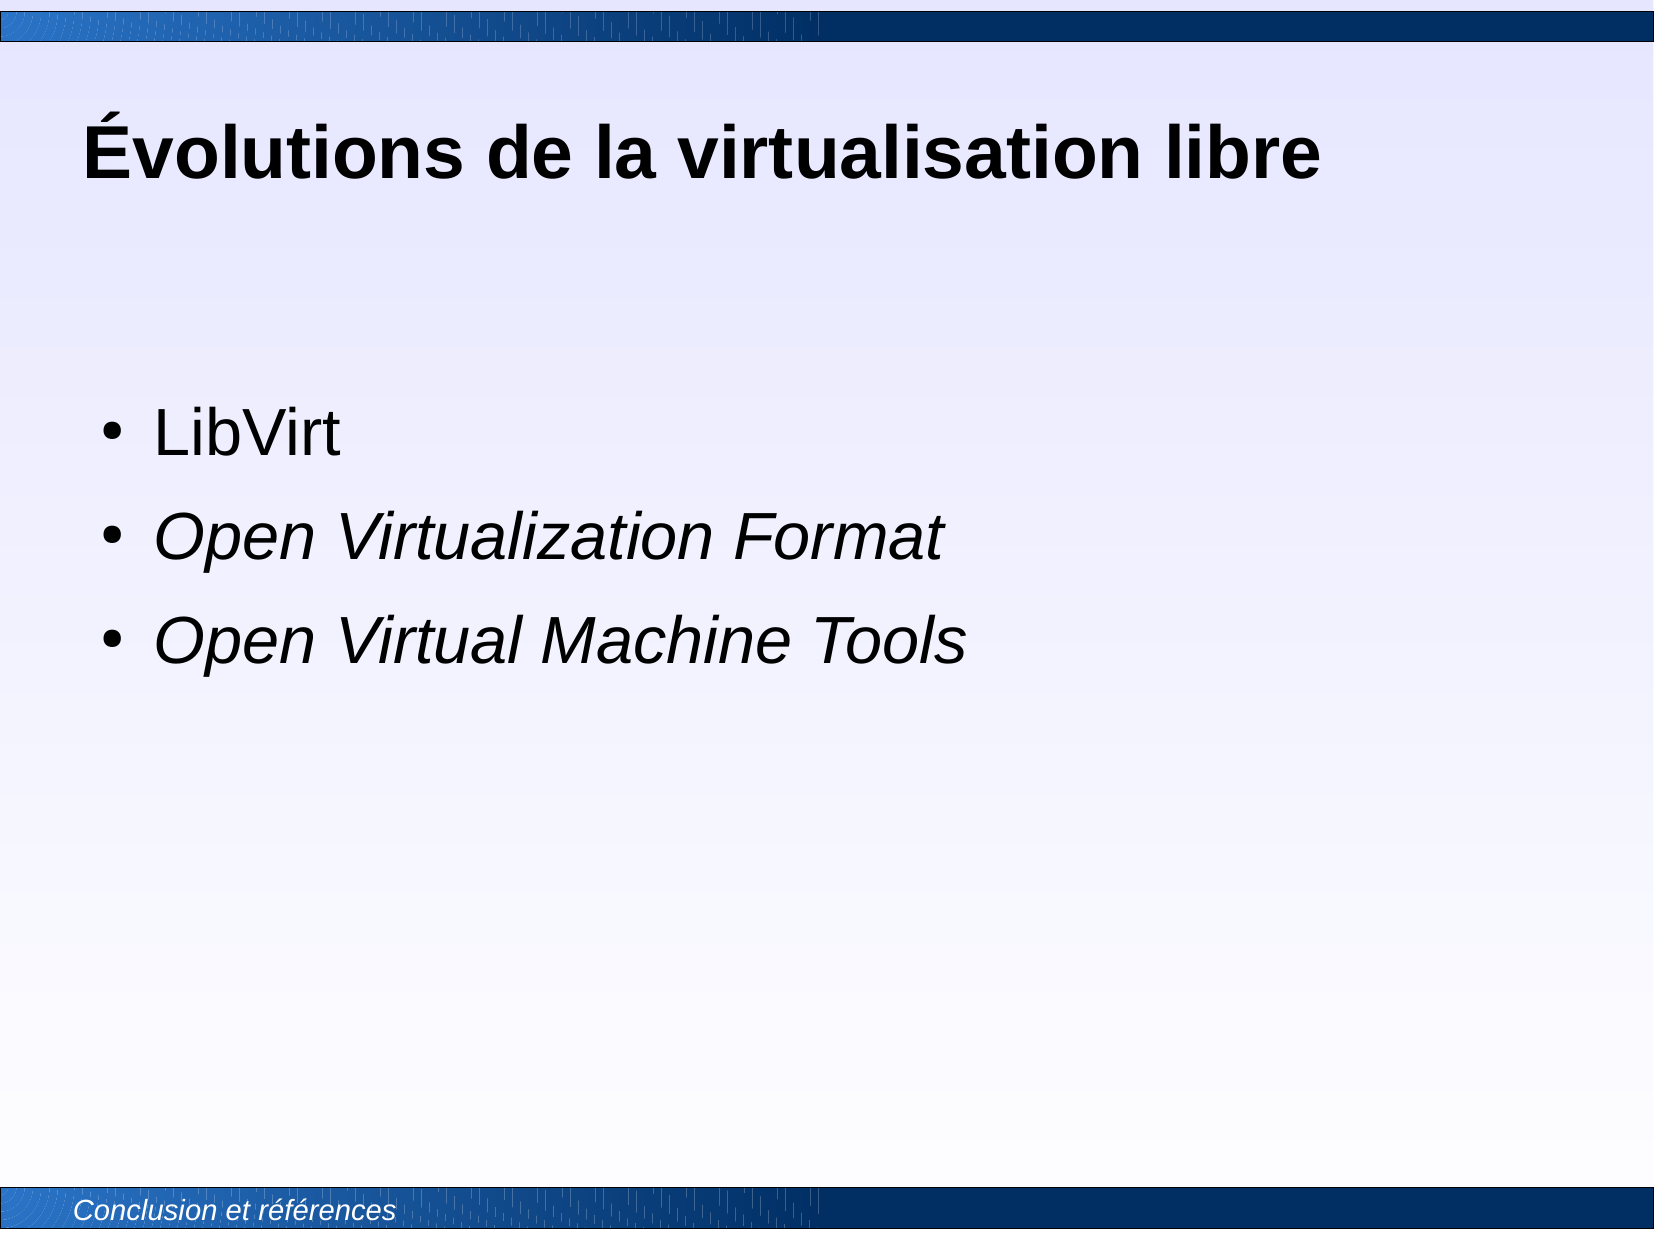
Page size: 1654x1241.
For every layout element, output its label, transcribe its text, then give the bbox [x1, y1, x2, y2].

list LibVirt Open Virtualization Format Open Virtual Machine Tools [82, 290, 1571, 1094]
text_box Conclusion et références [58, 1186, 442, 1235]
title Évolutions de la virtualisation libre [82, 56, 1571, 250]
